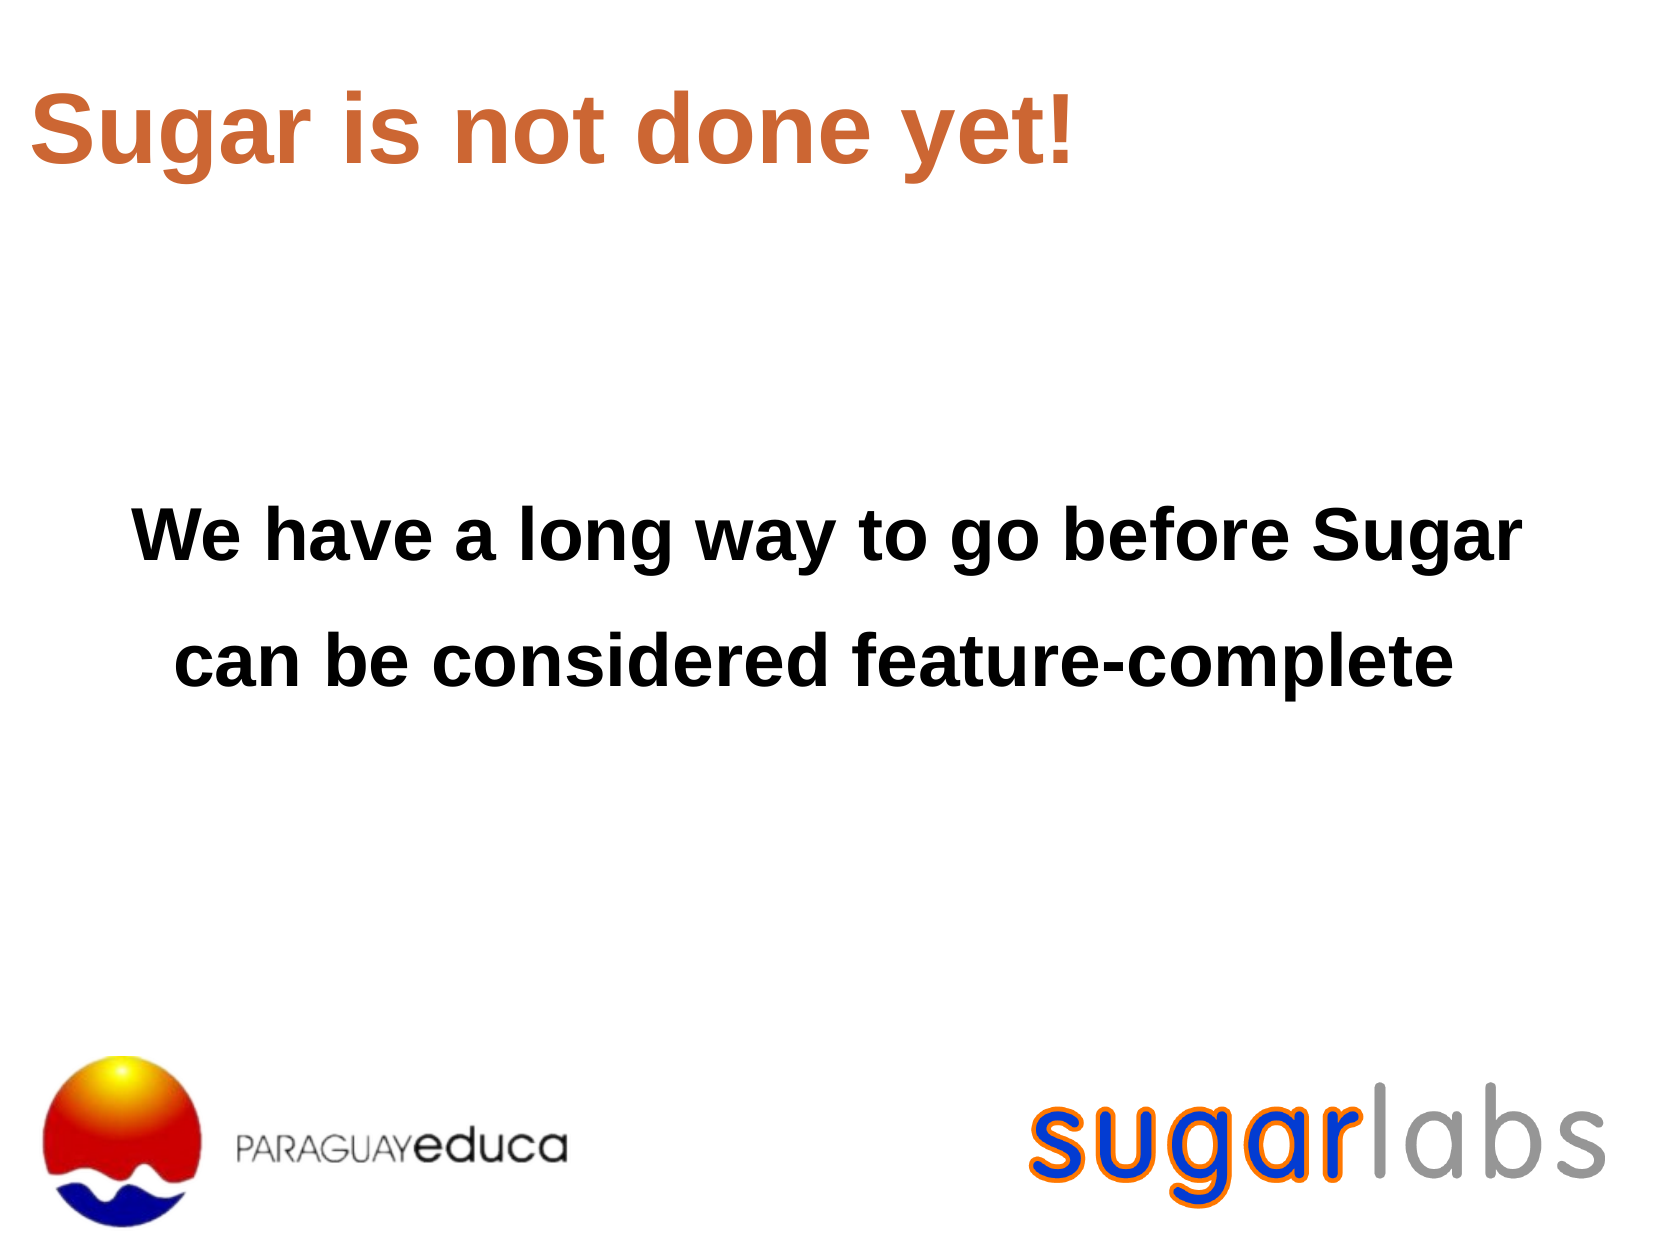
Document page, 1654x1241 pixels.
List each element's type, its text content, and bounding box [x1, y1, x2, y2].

text_box We have a long way to go before Sugar can be considered feature-complete [88, 442, 1542, 739]
picture [33, 1056, 579, 1236]
picture [978, 1031, 1654, 1241]
title Sugar is not done yet! [29, 32, 1595, 226]
